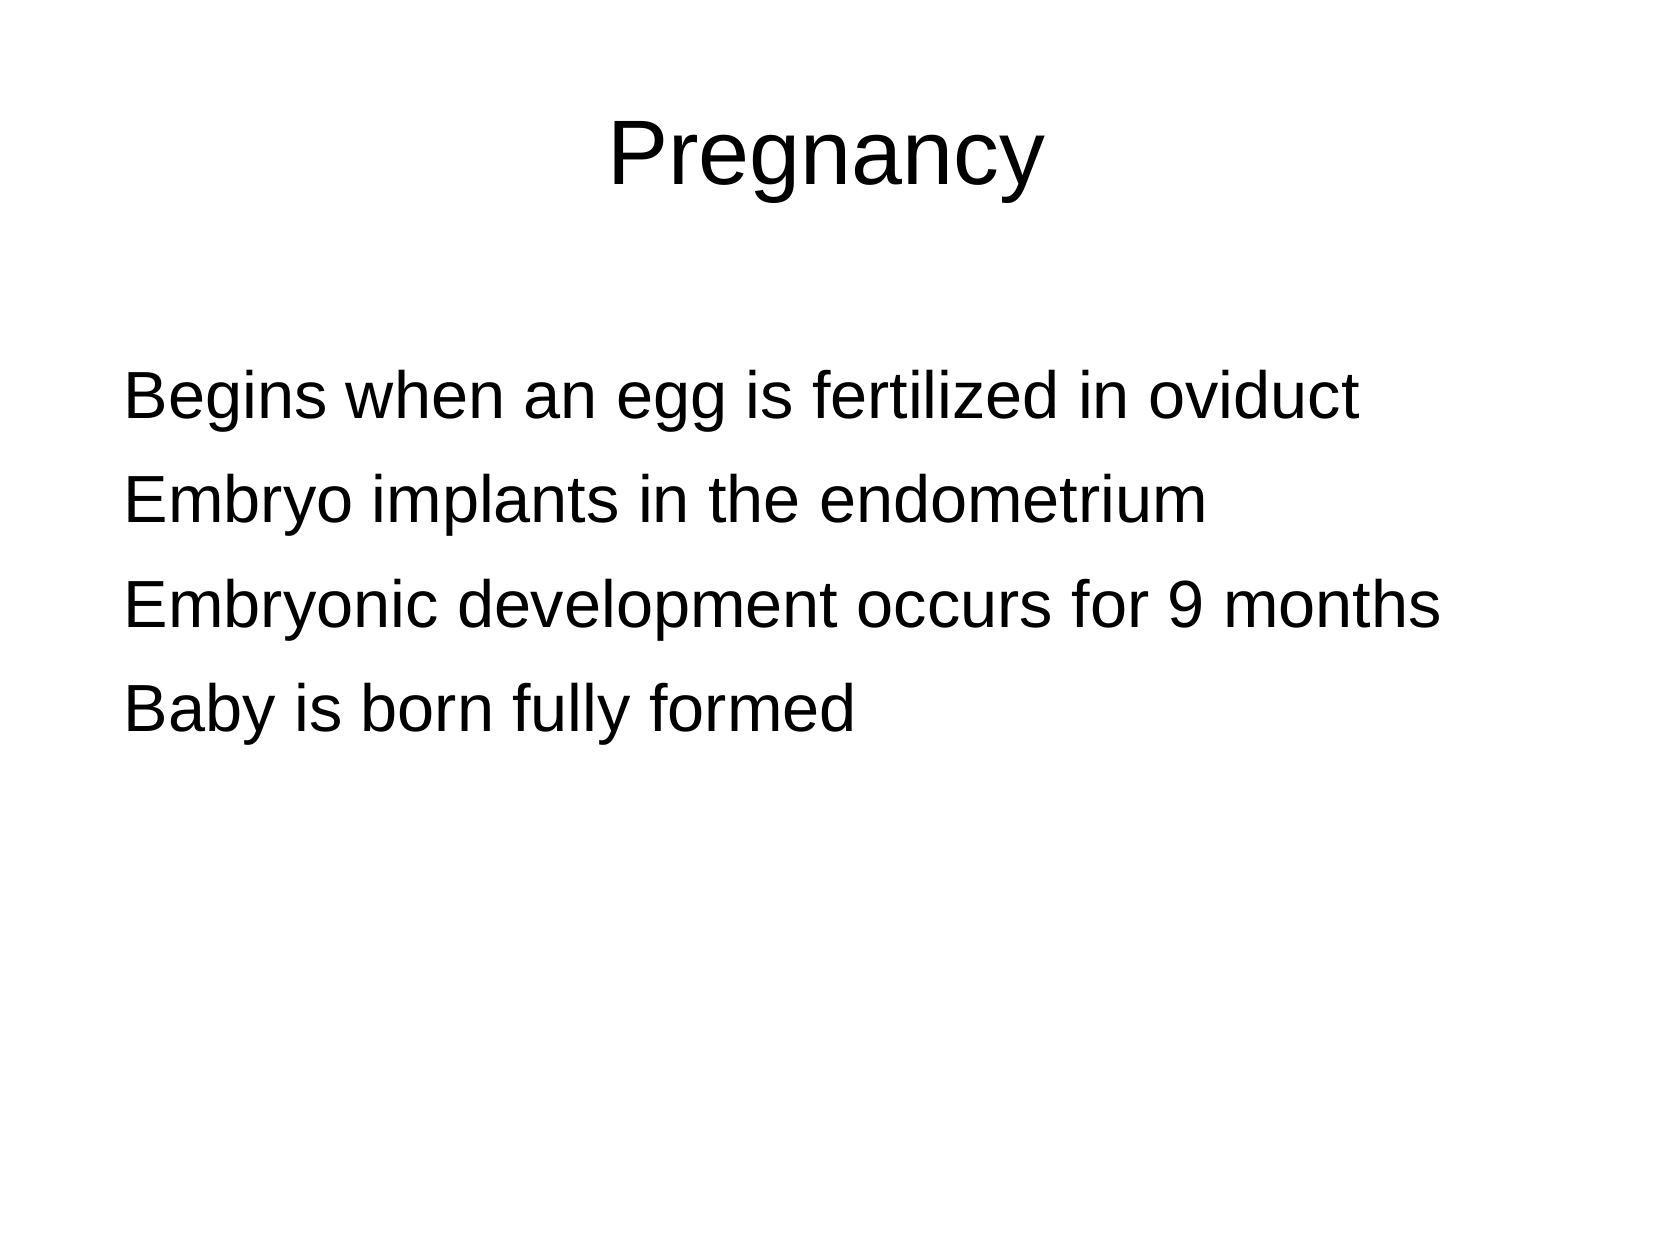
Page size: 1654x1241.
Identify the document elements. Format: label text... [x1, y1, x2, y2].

title Pregnancy [82, 49, 1571, 257]
list Begins when an egg is fertilized in oviduct Embryo implants in the endometrium Embryonic development occurs for 9 months Baby is born fully formed [124, 358, 1530, 1088]
